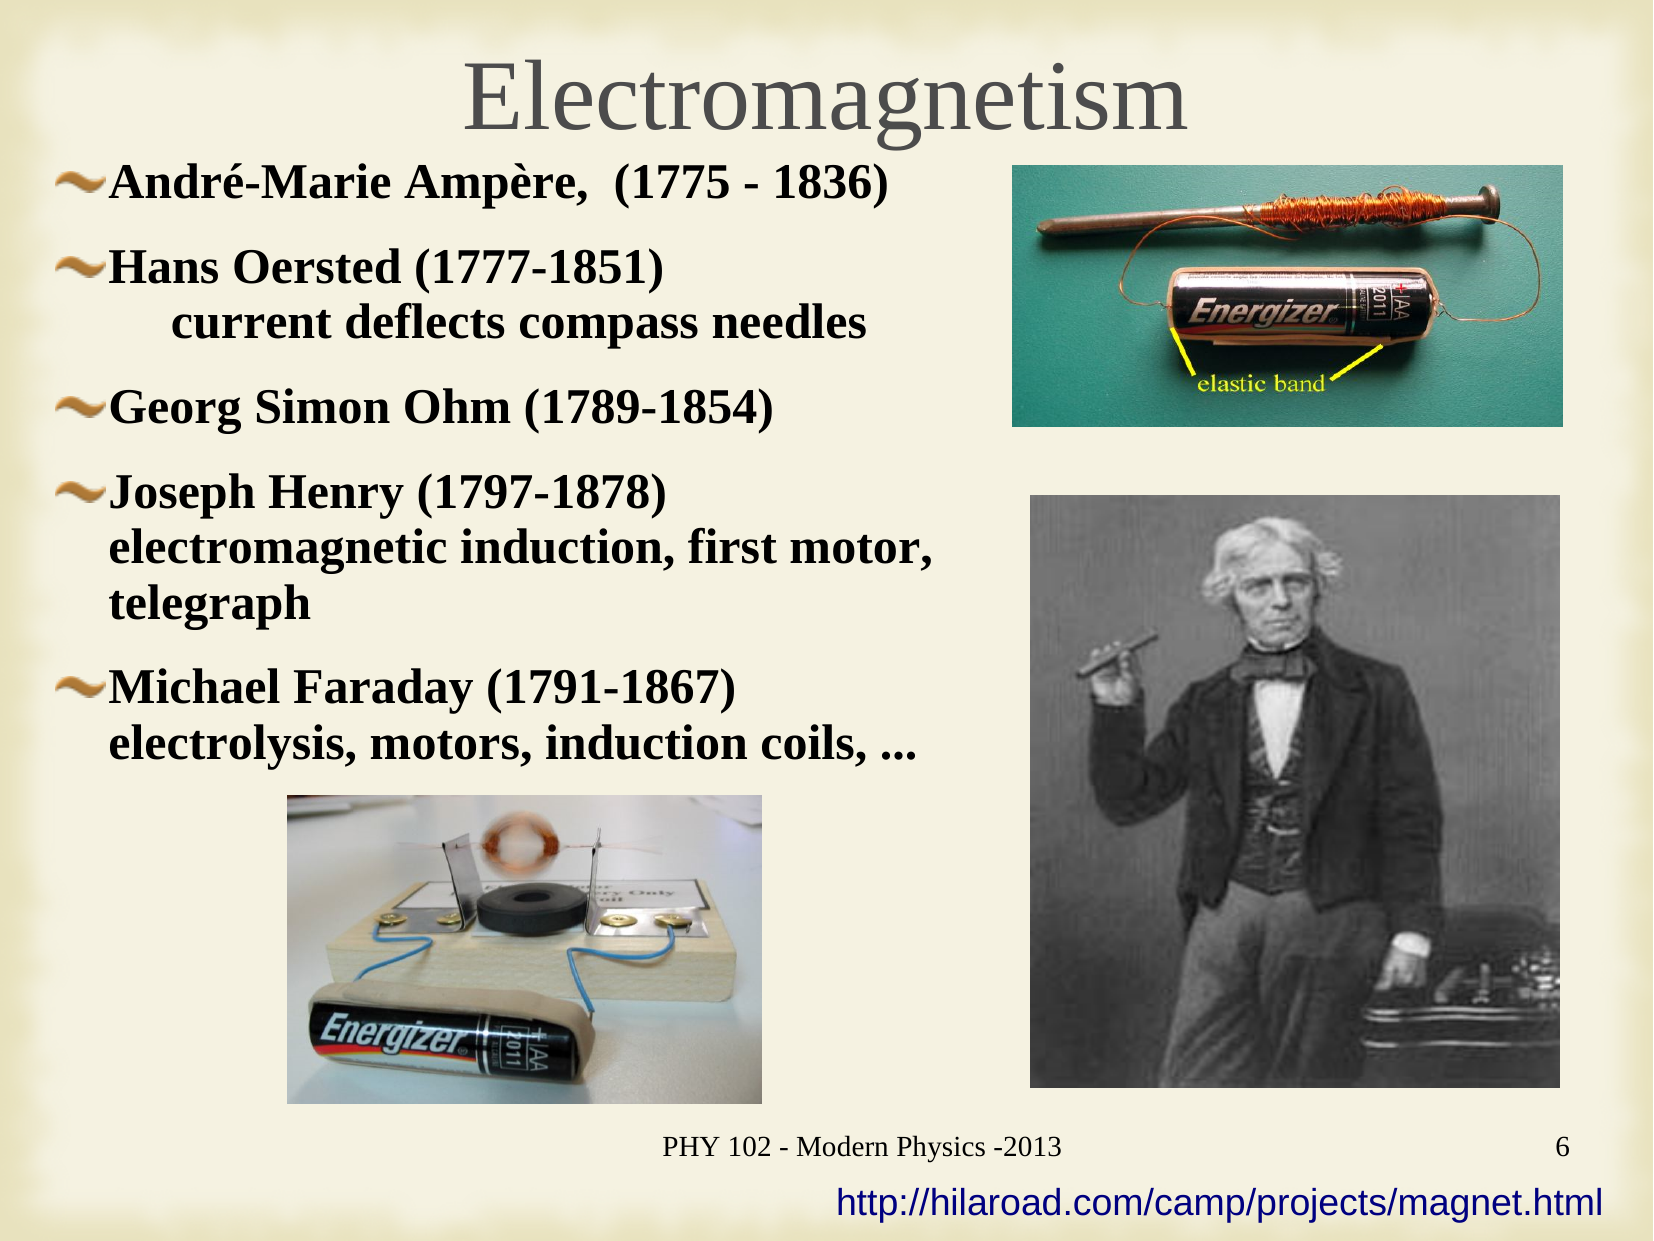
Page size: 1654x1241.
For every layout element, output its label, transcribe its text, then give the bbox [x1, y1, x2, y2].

picture [0, 0, 1653, 1241]
title Electromagnetism [82, 0, 1571, 193]
list André-Marie Ampère, (1775 - 1836) Hans Oersted (1777-1851) current deflects compass needles Georg Simon Ohm (1789-1854) Joseph Henry (1797-1878) electromagnetic induction, first motor, telegraph Michael Faraday (1791-1867) electrolysis, motors, induction coils, ... [37, 154, 938, 804]
text_box http://hilaroad.com/camp/projects/magnet.html [821, 1174, 1619, 1233]
